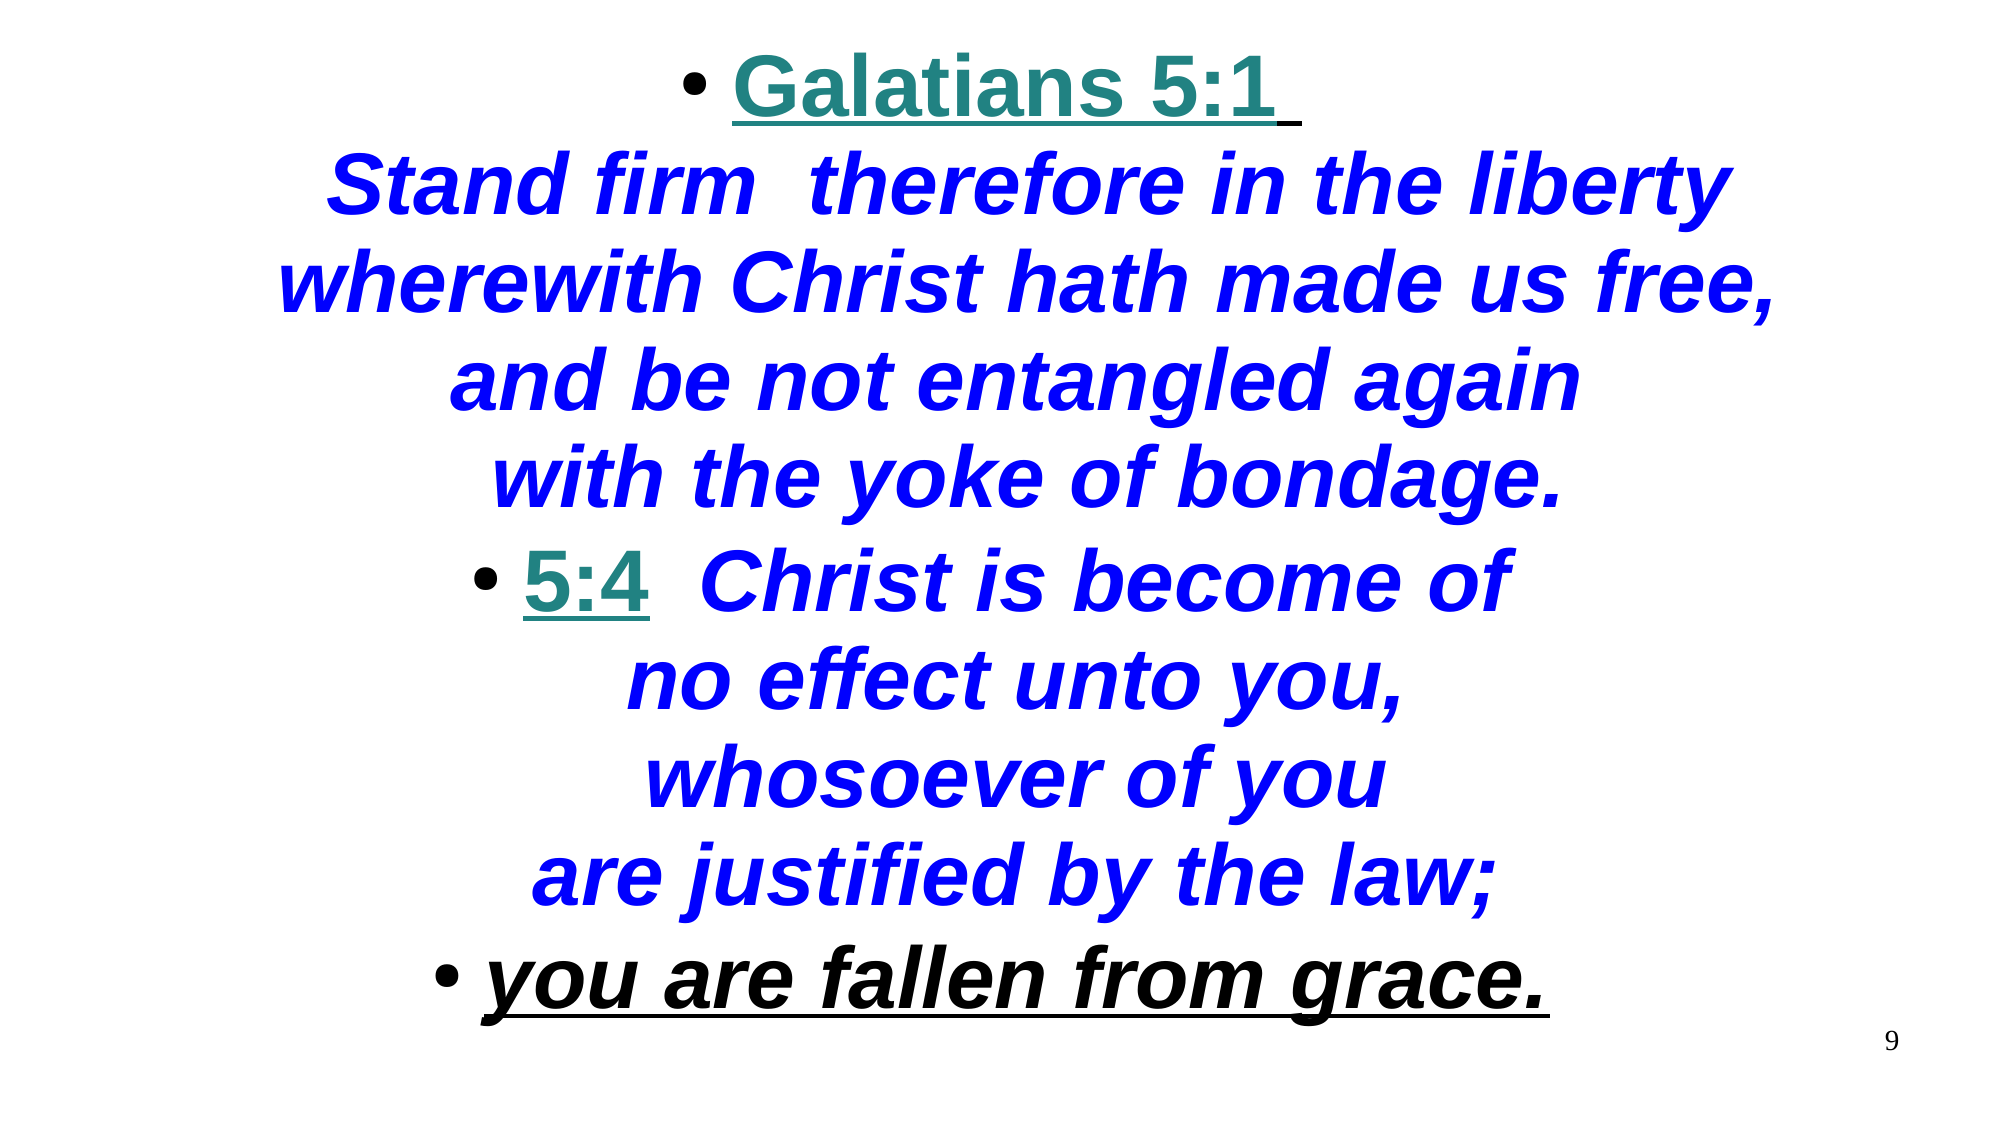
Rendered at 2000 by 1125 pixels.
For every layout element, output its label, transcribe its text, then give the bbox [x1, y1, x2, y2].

list Galatians 5:1 Stand firm therefore in the liberty wherewith Christ hath made us free, and be not entangled again with the yoke of bondage. 5:4 Christ is become of no effect unto you, whosoever of you are justified by the law; you are fallen from grace. [37, 37, 1951, 1088]
